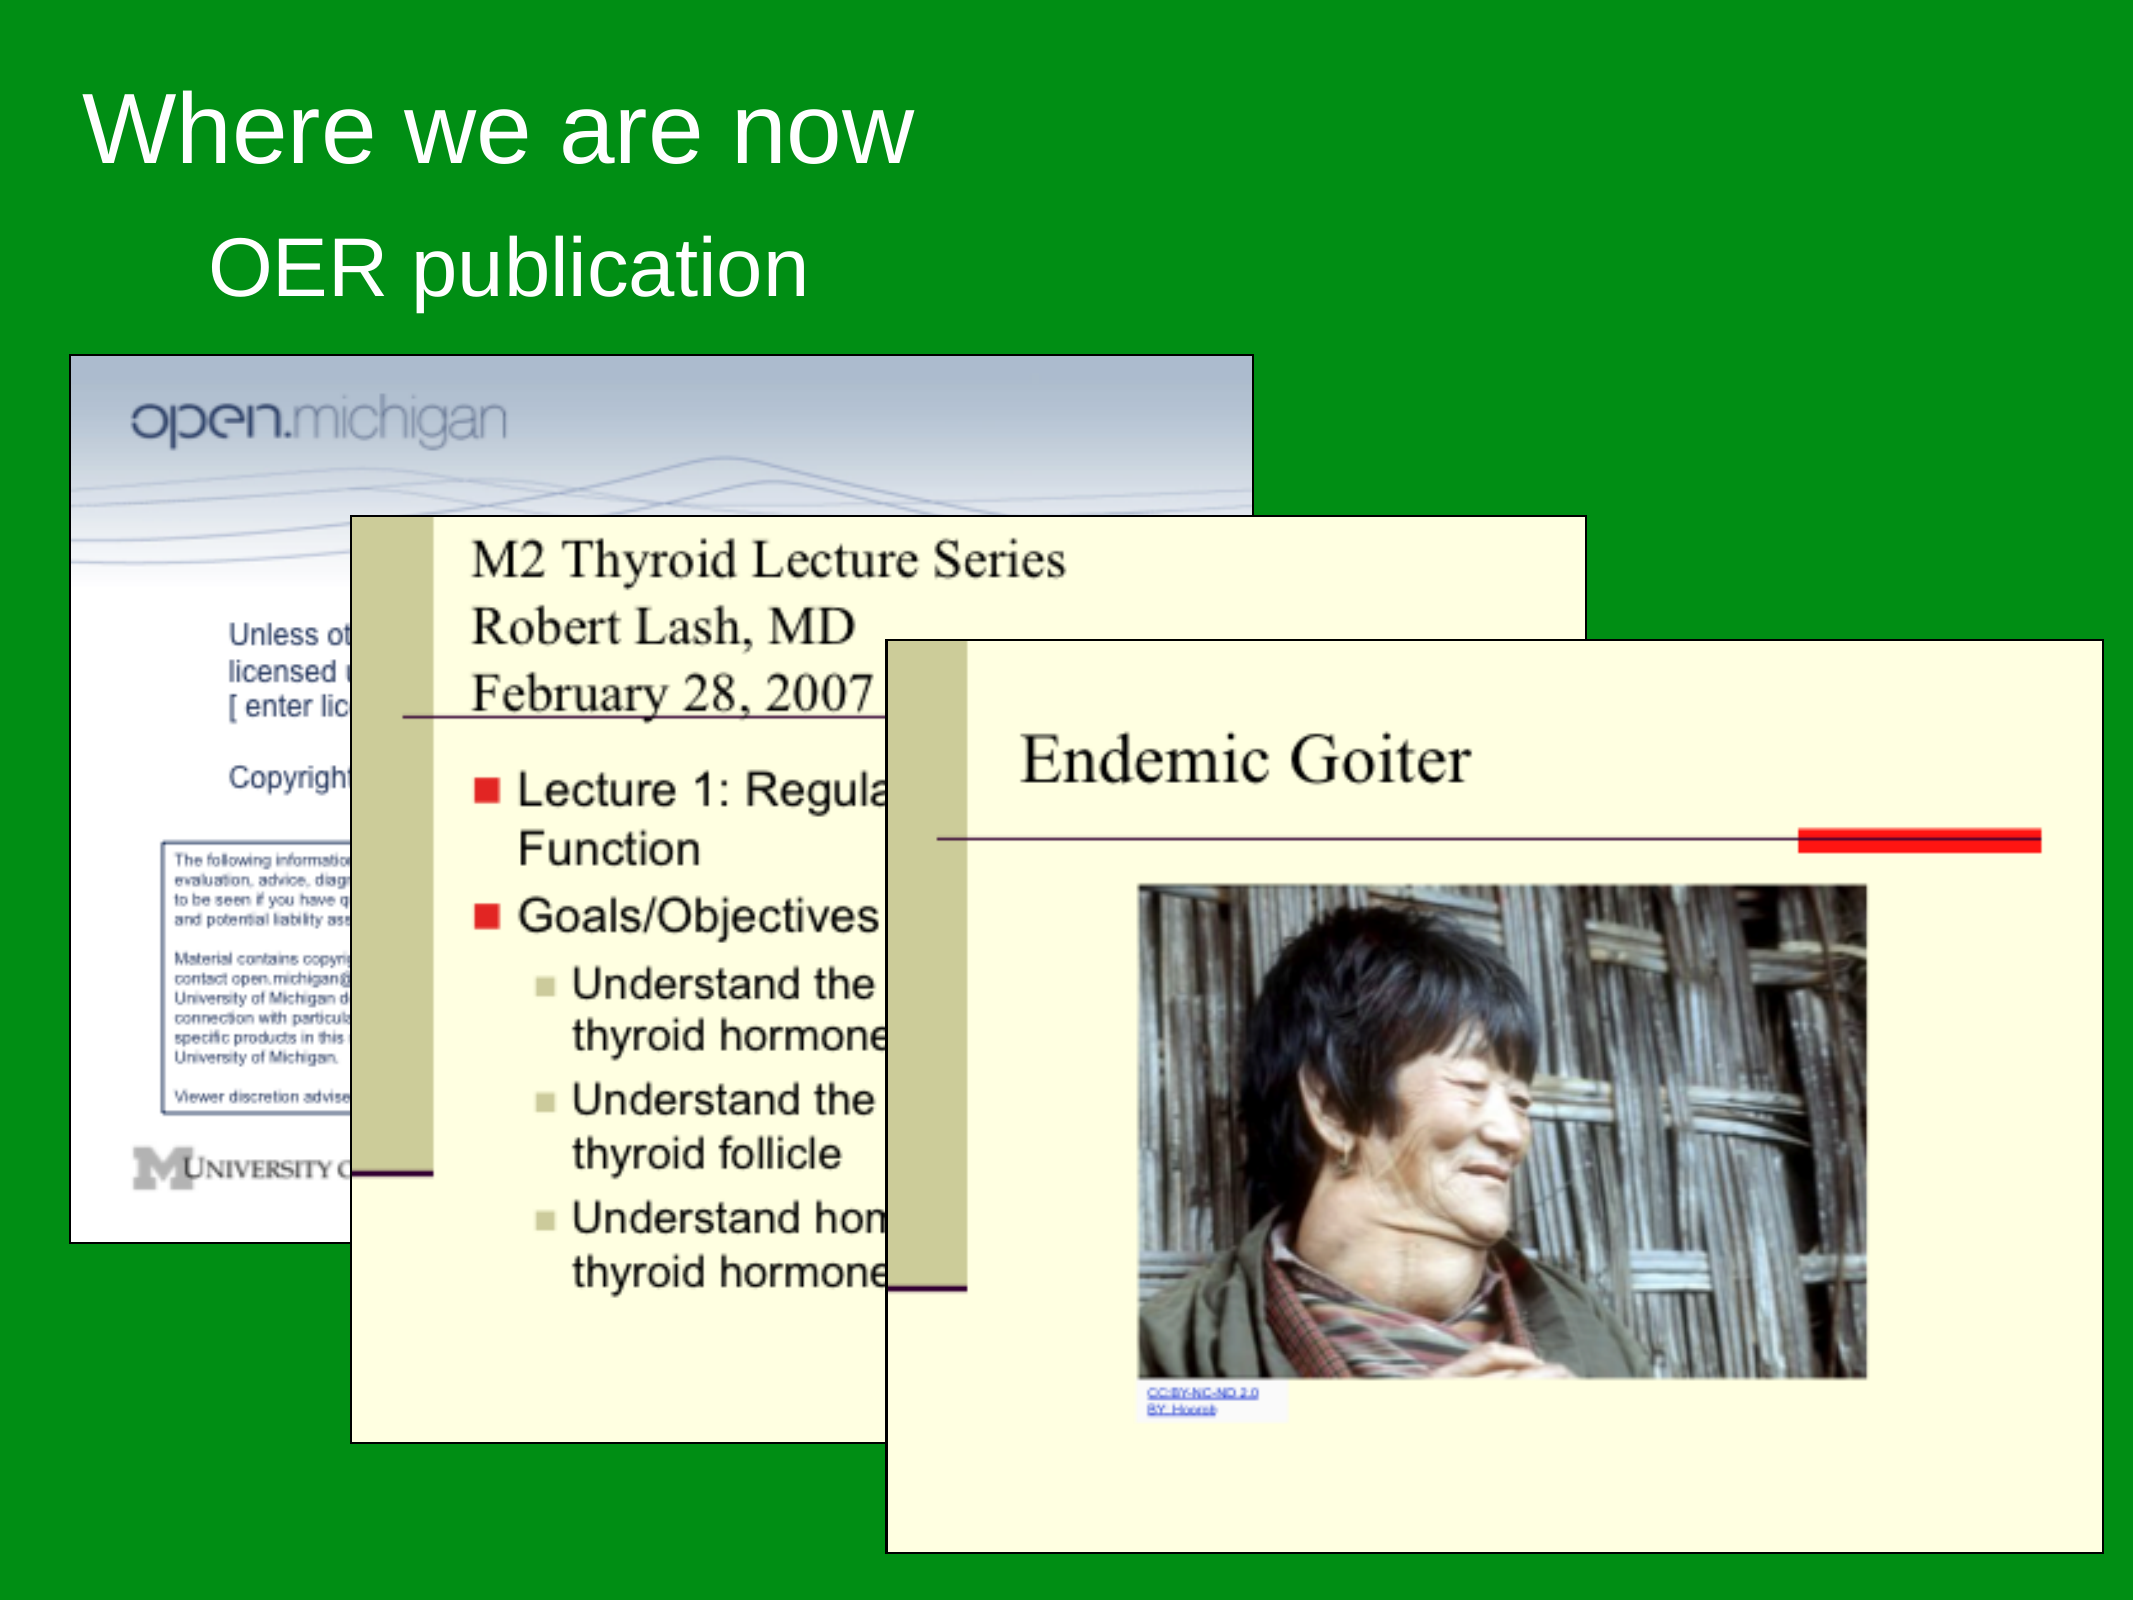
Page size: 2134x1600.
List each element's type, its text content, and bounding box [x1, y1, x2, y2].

text_box Where we are now [82, 63, 916, 184]
text_box OER publication [208, 211, 1348, 316]
picture [70, 355, 1253, 1242]
picture [887, 641, 2103, 1553]
picture [352, 516, 1586, 1442]
